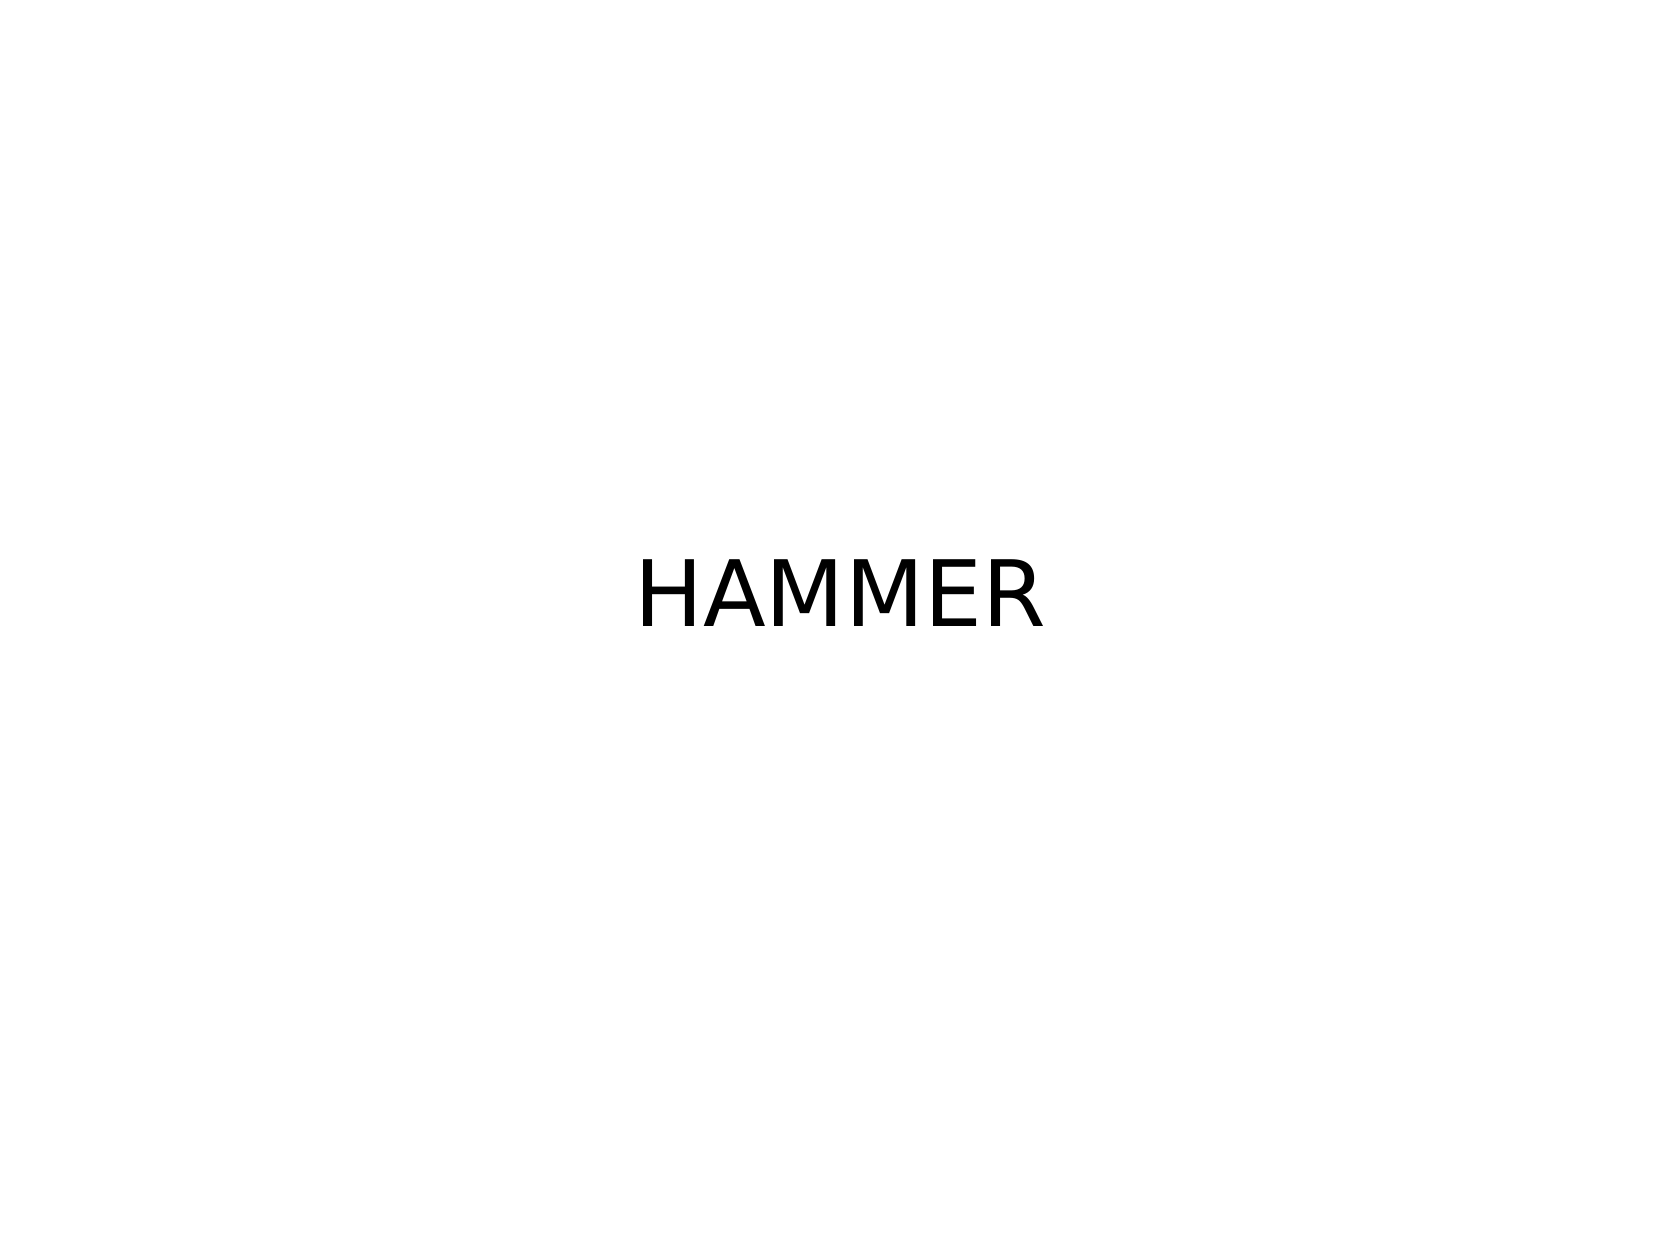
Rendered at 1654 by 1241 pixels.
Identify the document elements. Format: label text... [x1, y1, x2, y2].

subtitle HAMMER [82, 290, 1565, 1109]
